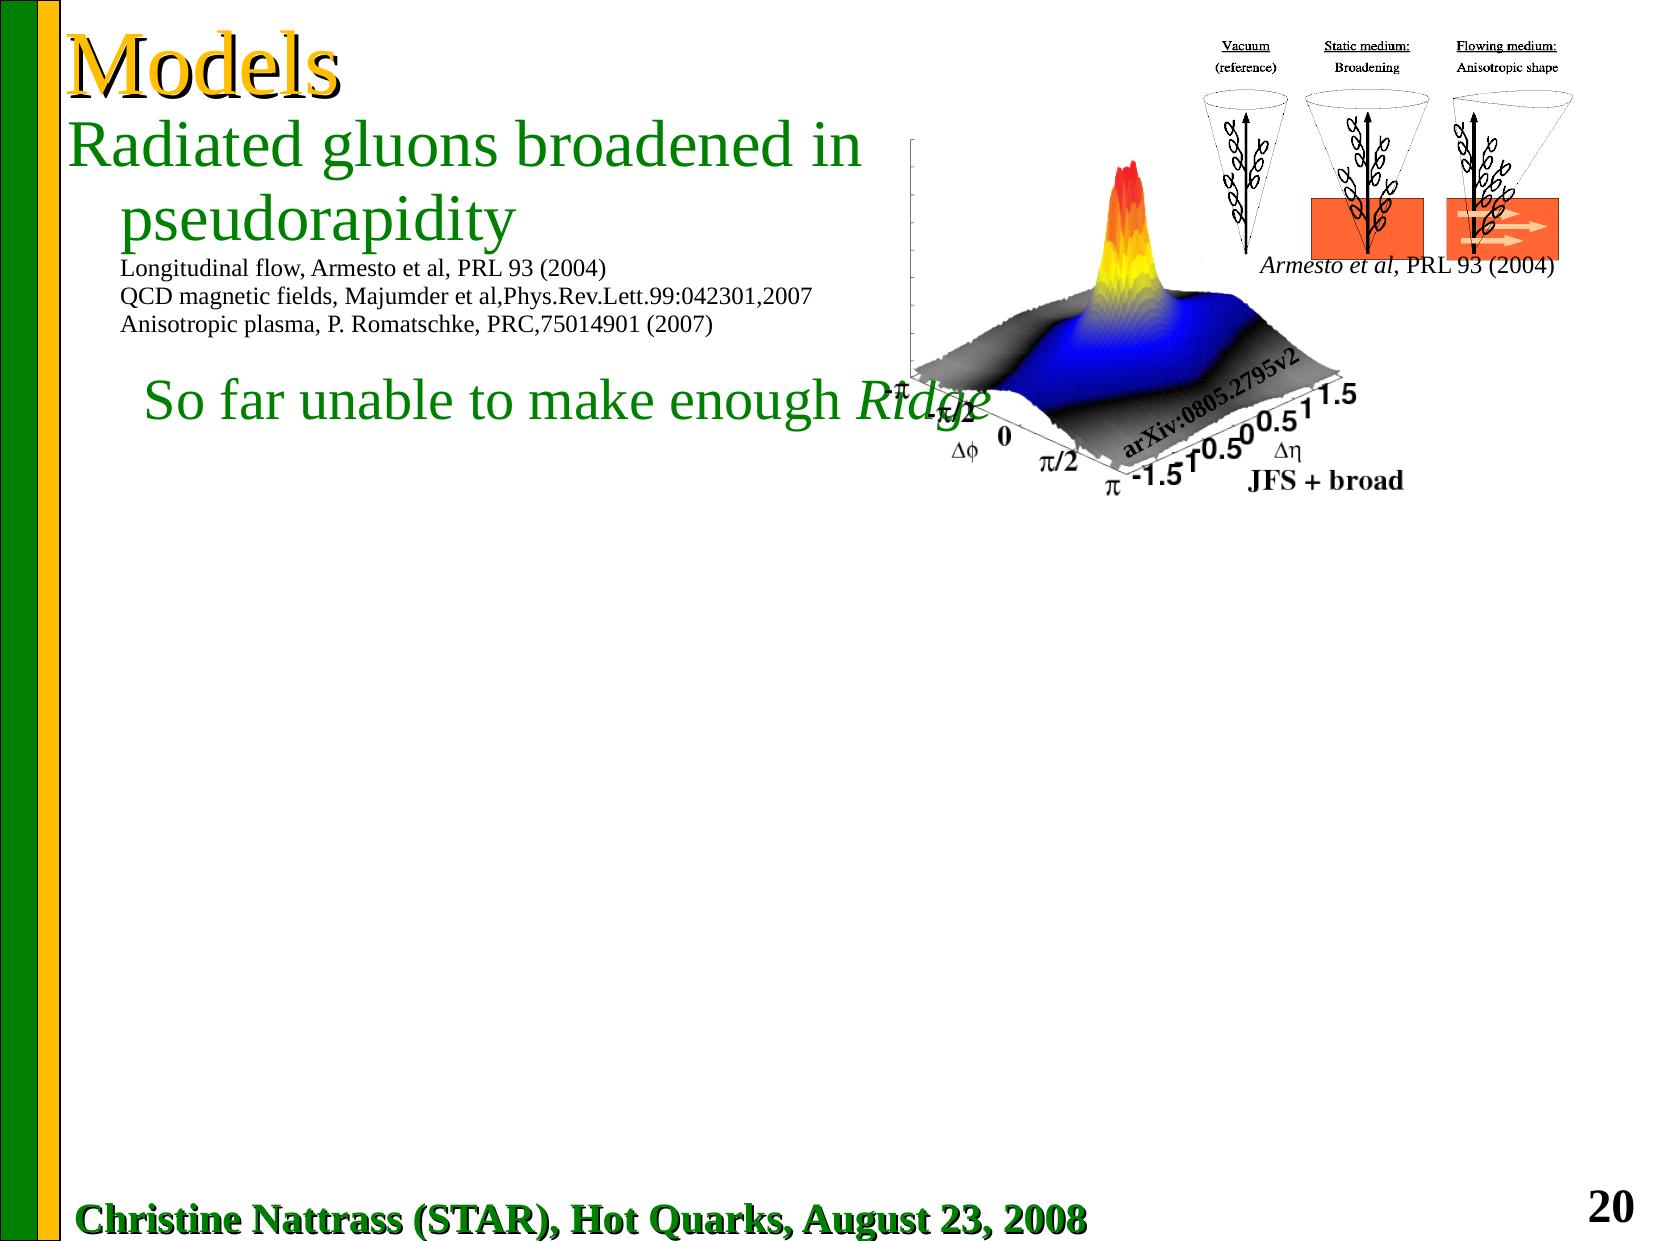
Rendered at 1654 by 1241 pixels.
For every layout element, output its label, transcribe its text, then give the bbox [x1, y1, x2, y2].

text_box arXiv:0805.2795v2 [1034, 303, 1364, 521]
text_box 20 [1537, 1172, 1651, 1241]
title Models [64, 0, 1654, 128]
list Radiated gluons broadened in pseudorapidity Longitudinal flow, Armesto et al, PRL 93 (2004) QCD magnetic fields, Majumder et al,Phys.Rev.Lett.99:042301,2007 Anisotropic plasma, P. Romatschke, PRC,75014901 (2007) So far unable to make enough Ridge [49, 106, 1025, 1148]
text_box Armesto et al, PRL 93 (2004) [1404, 240, 1600, 288]
picture [885, 37, 1576, 496]
